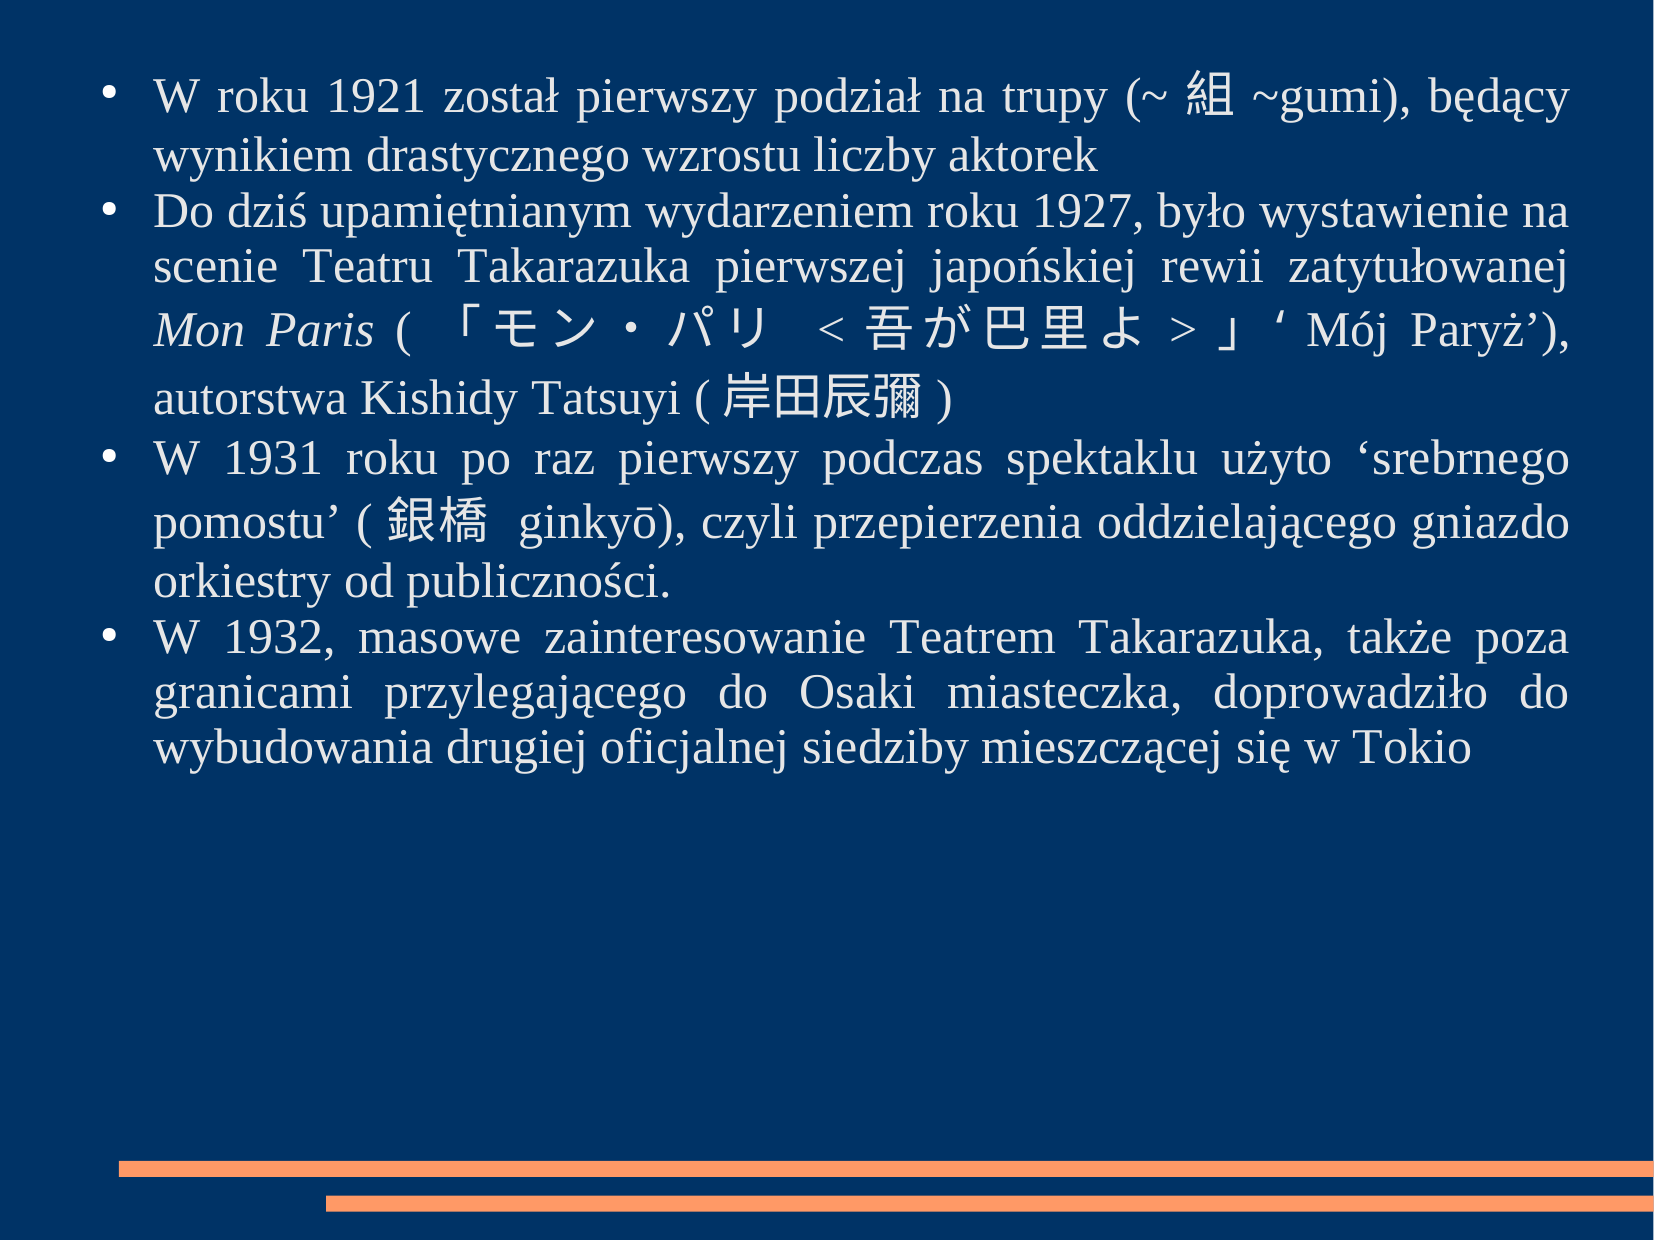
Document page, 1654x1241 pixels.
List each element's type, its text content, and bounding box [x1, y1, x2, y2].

list W roku 1921 został pierwszy podział na trupy (~組~gumi), będący wynikiem drastycznego wzrostu liczby aktorek Do dziś upamiętnianym wydarzeniem roku 1927, było wystawienie na scenie Teatru Takarazuka pierwszej japońskiej rewii zatytułowanej Mon Paris (「モン・パリ <吾が巴里よ>」‘Mój Paryż’), autorstwa Kishidy Tatsuyi (岸田辰彌) W 1931 roku po raz pierwszy podczas spektaklu użyto ‘srebrnego pomostu’ (銀橋 ginkyō), czyli przepierzenia oddzielającego gniazdo orkiestry od publiczności. W 1932, masowe zainteresowanie Teatrem Takarazuka, także poza granicami przylegającego do Osaki miasteczka, doprowadziło do wybudowania drugiej oficjalnej siedziby mieszczącej się w Tokio [82, 59, 1571, 1109]
